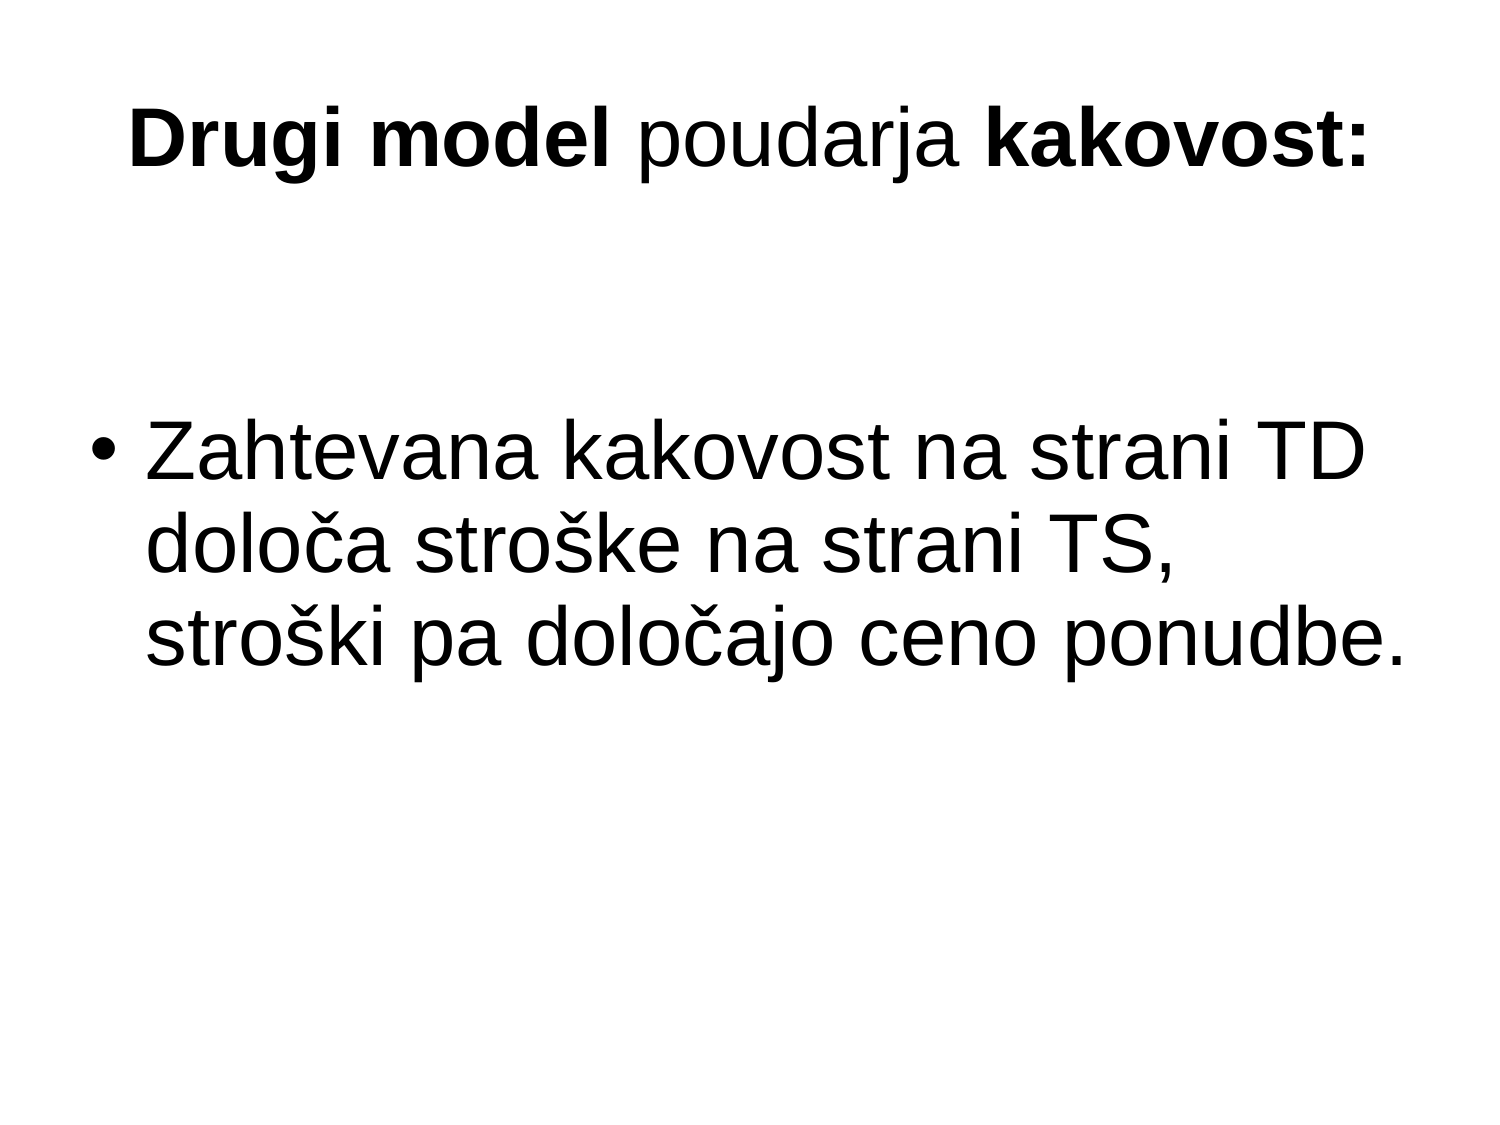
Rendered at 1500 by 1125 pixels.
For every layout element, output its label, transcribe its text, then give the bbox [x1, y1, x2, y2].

list Zahtevana kakovost na strani TD določa stroške na strani TS, stroški pa določajo ceno ponudbe. [75, 397, 1425, 1005]
title Drugi model poudarja kakovost: [75, 21, 1425, 257]
